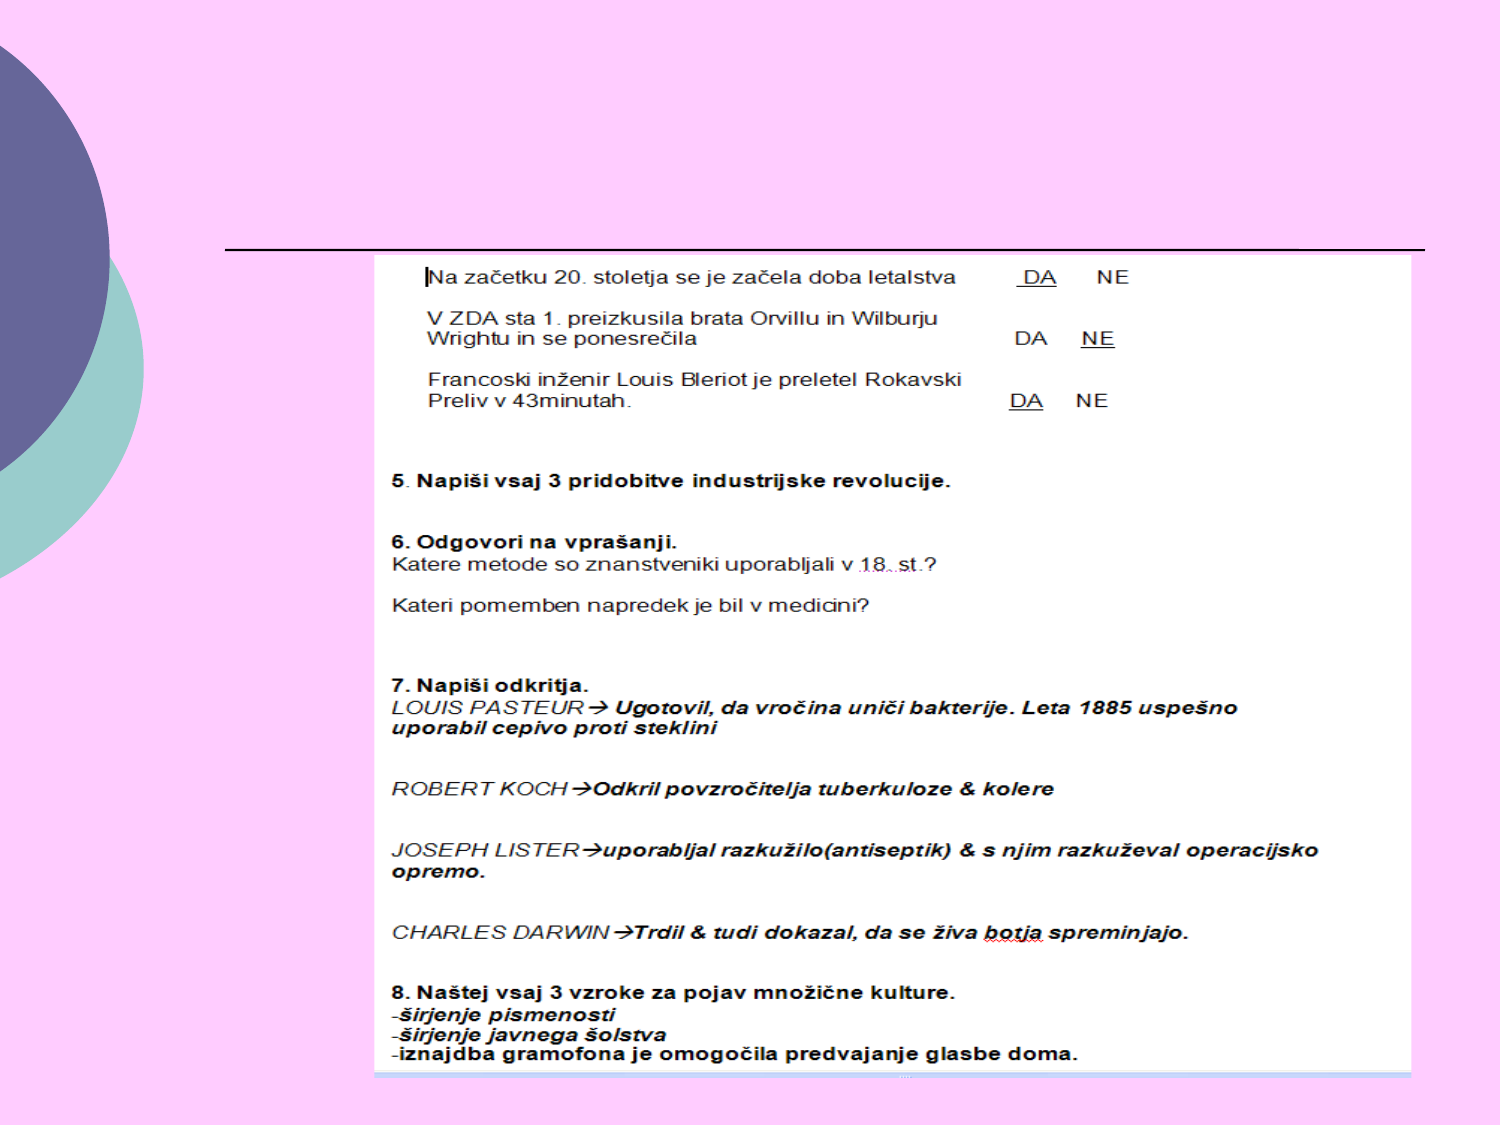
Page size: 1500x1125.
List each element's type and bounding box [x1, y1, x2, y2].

picture [374, 255, 1412, 1078]
